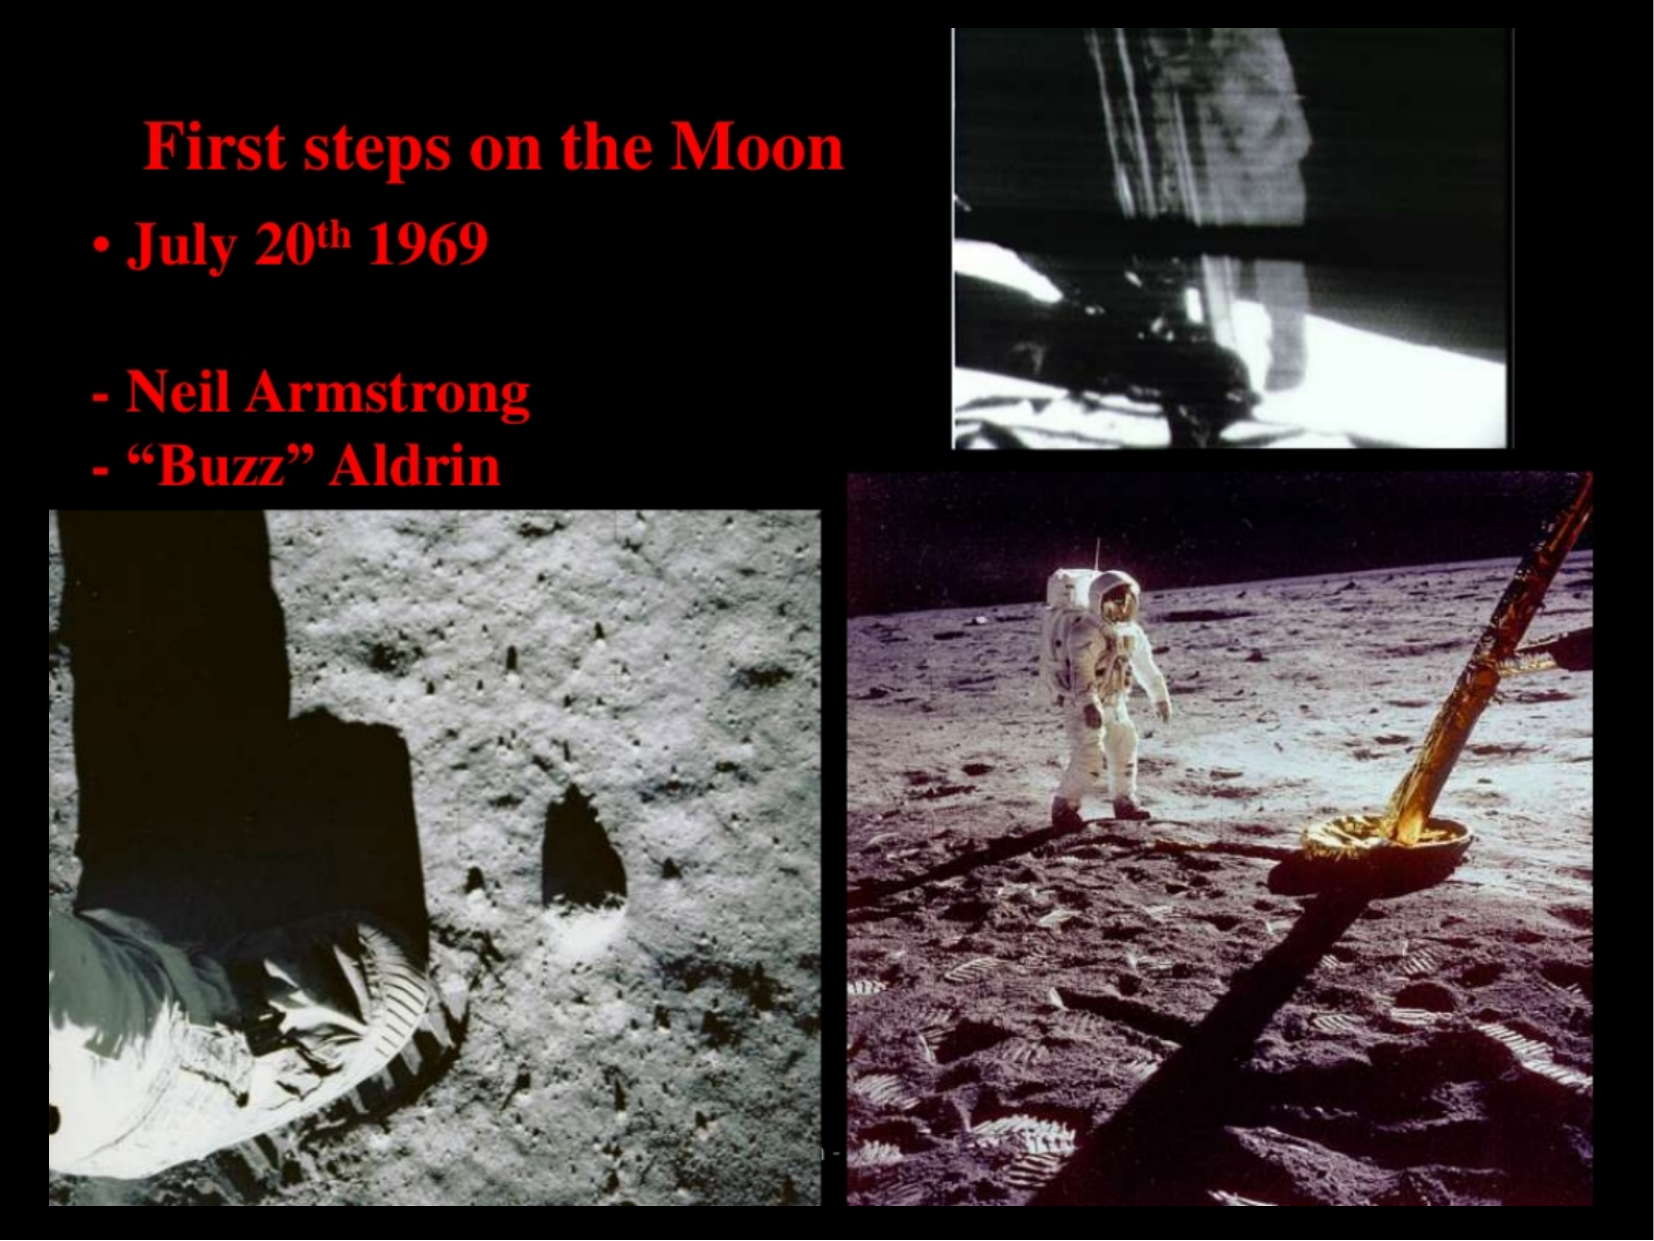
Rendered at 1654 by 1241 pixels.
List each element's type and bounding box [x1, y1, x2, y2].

picture [49, 28, 1596, 1206]
